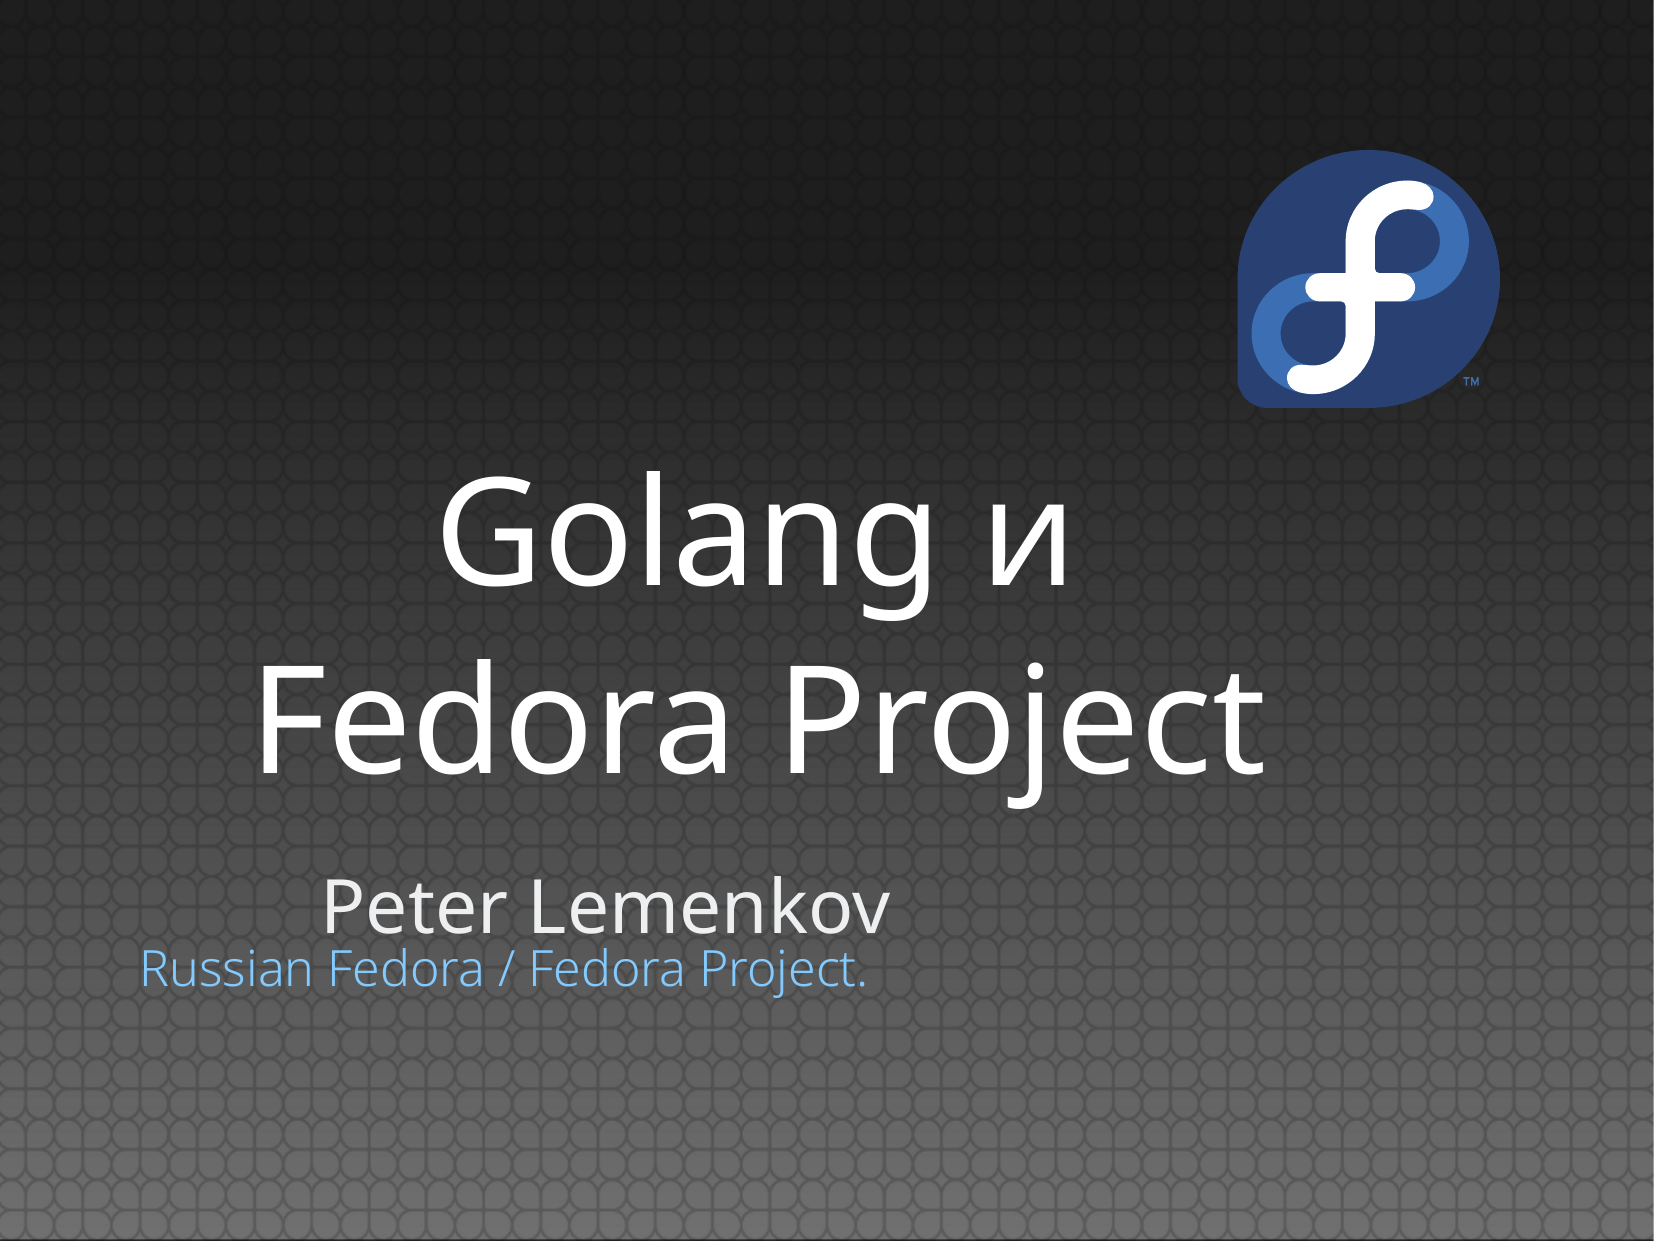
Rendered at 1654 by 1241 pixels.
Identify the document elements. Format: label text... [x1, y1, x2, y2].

text_box Golang и [37, 417, 1475, 607]
text_box Russian Fedora / Fedora Project. [124, 925, 956, 999]
text_box Fedora Project [39, 606, 1477, 796]
picture [0, 0, 1654, 1241]
text_box Peter Lemenkov [305, 846, 1057, 949]
